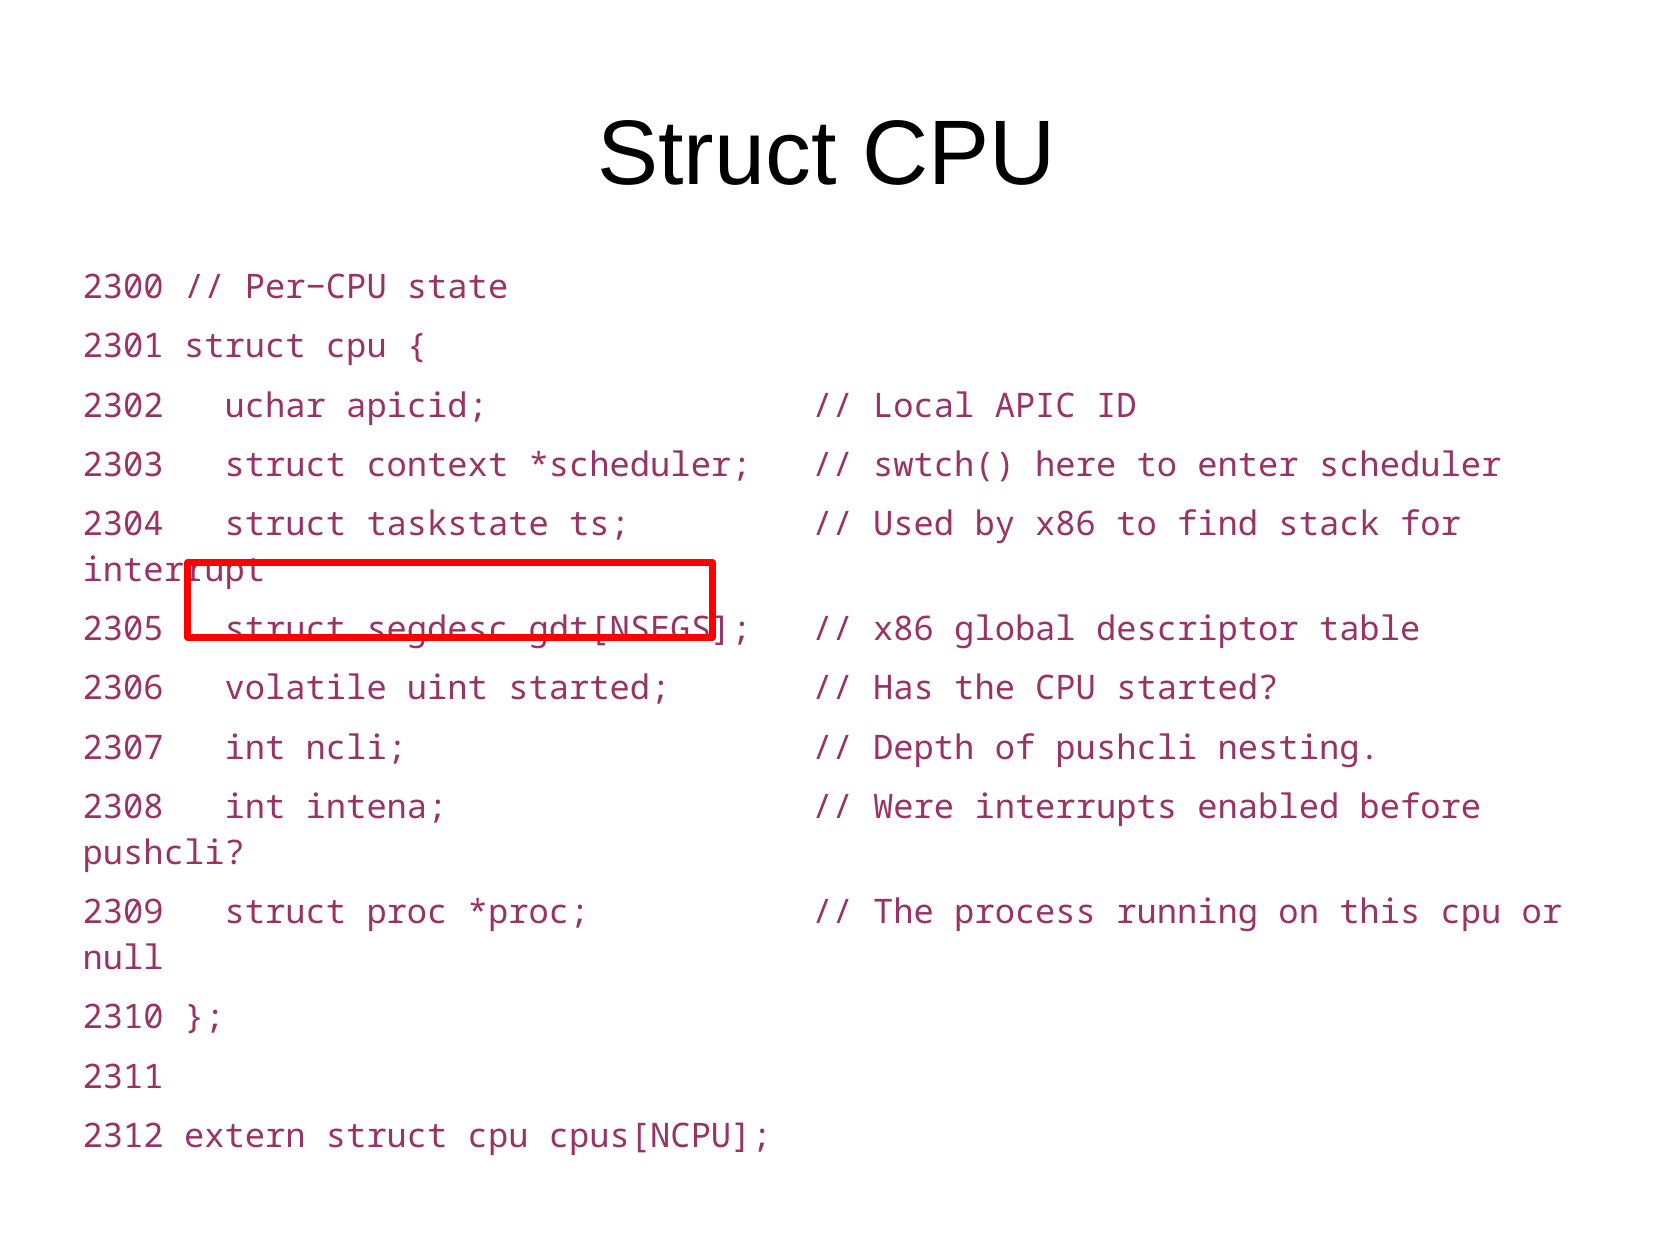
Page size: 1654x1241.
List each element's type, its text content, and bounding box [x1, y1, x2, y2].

list 2300 // Per−CPU state 2301 struct cpu { 2302 uchar apicid; // Local APIC ID 2303 struct context *scheduler; // swtch() here to enter scheduler 2304 struct taskstate ts; // Used by x86 to find stack for interrupt 2305 struct segdesc gdt[NSEGS]; // x86 global descriptor table 2306 volatile uint started; // Has the CPU started? 2307 int ncli; // Depth of pushcli nesting. 2308 int intena; // Were interrupts enabled before pushcli? 2309 struct proc *proc; // The process running on this cpu or null 2310 }; 2311 2312 extern struct cpu cpus[NCPU]; [82, 262, 1571, 1163]
title Struct CPU [82, 49, 1571, 257]
